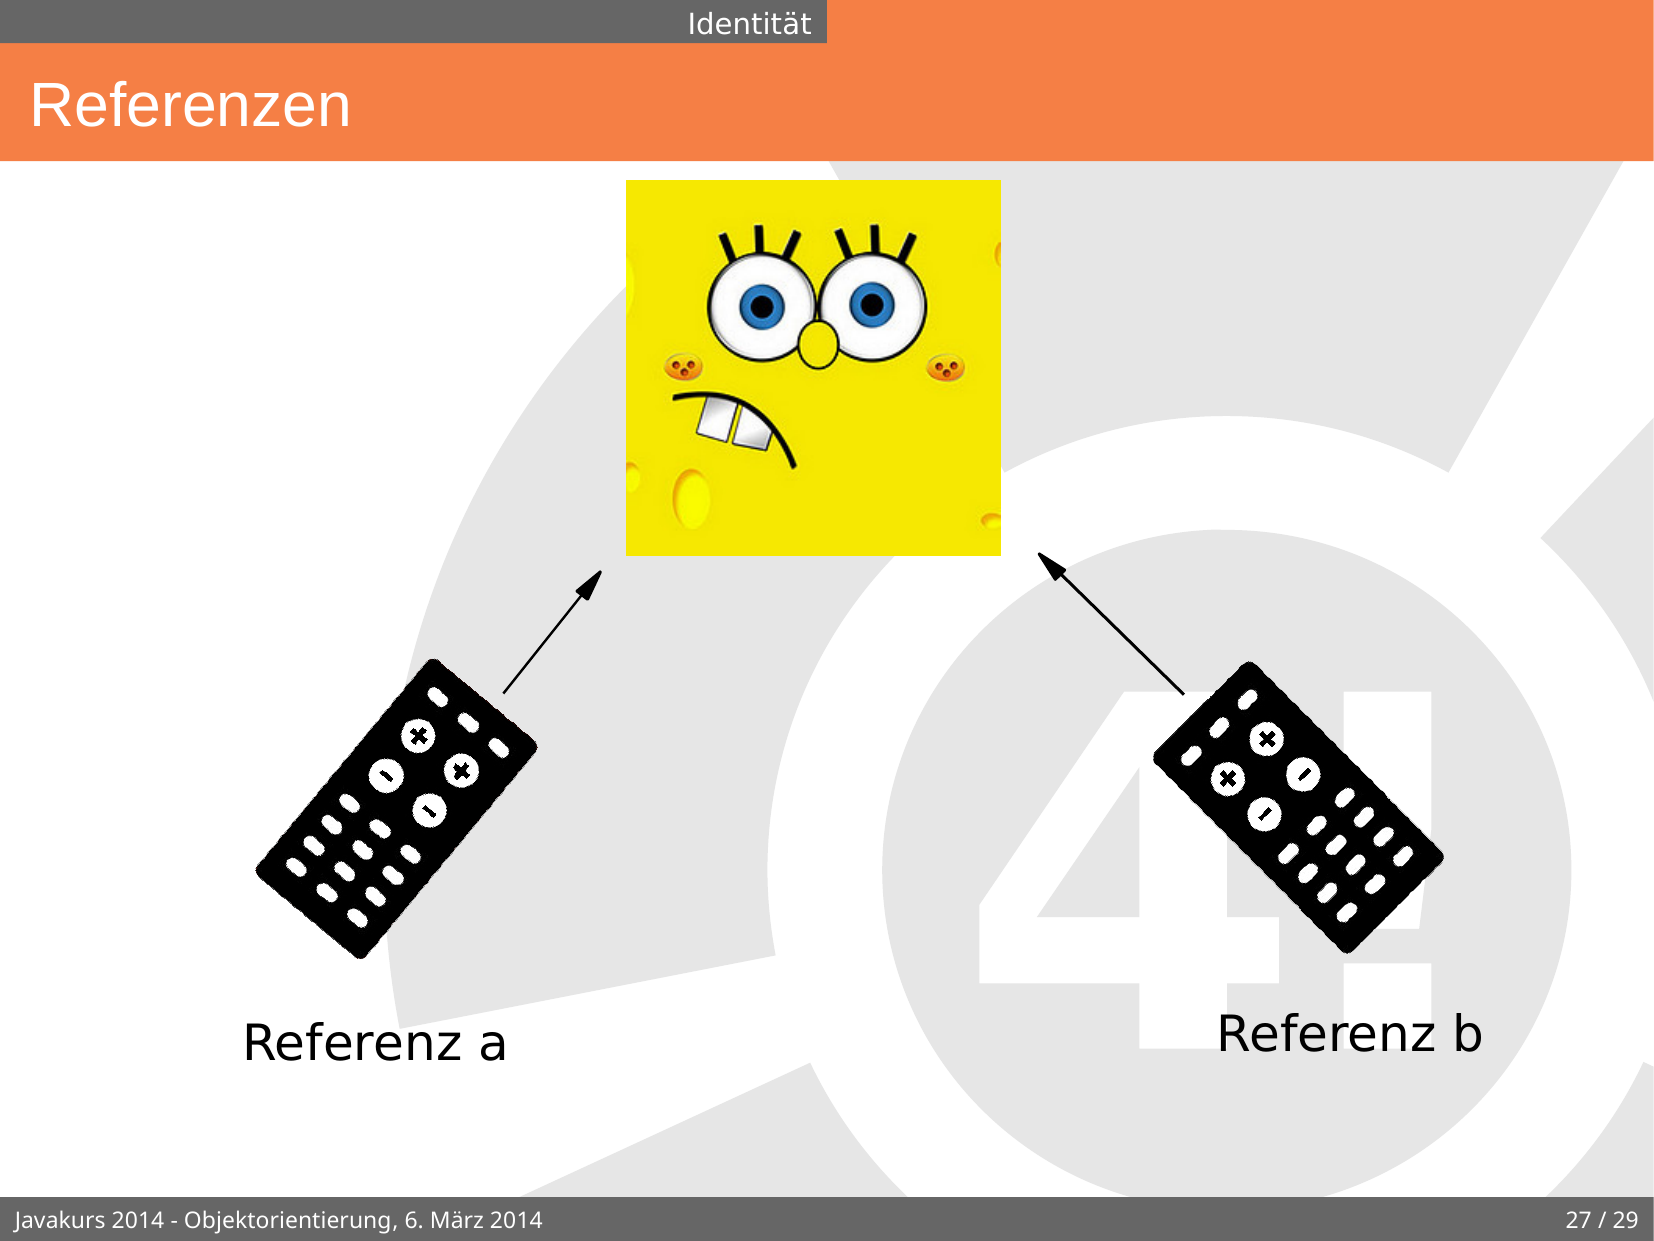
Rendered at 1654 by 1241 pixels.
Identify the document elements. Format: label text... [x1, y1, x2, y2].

title Referenzen [29, 67, 1595, 143]
picture [216, 583, 605, 998]
text_box [1037, 552, 1186, 696]
picture [1080, 589, 1483, 993]
picture [626, 180, 1001, 556]
text_box Referenz a [242, 1014, 509, 1073]
text_box Identität [29, 0, 827, 50]
text_box Referenz b [1216, 1004, 1485, 1064]
text_box [502, 570, 602, 695]
